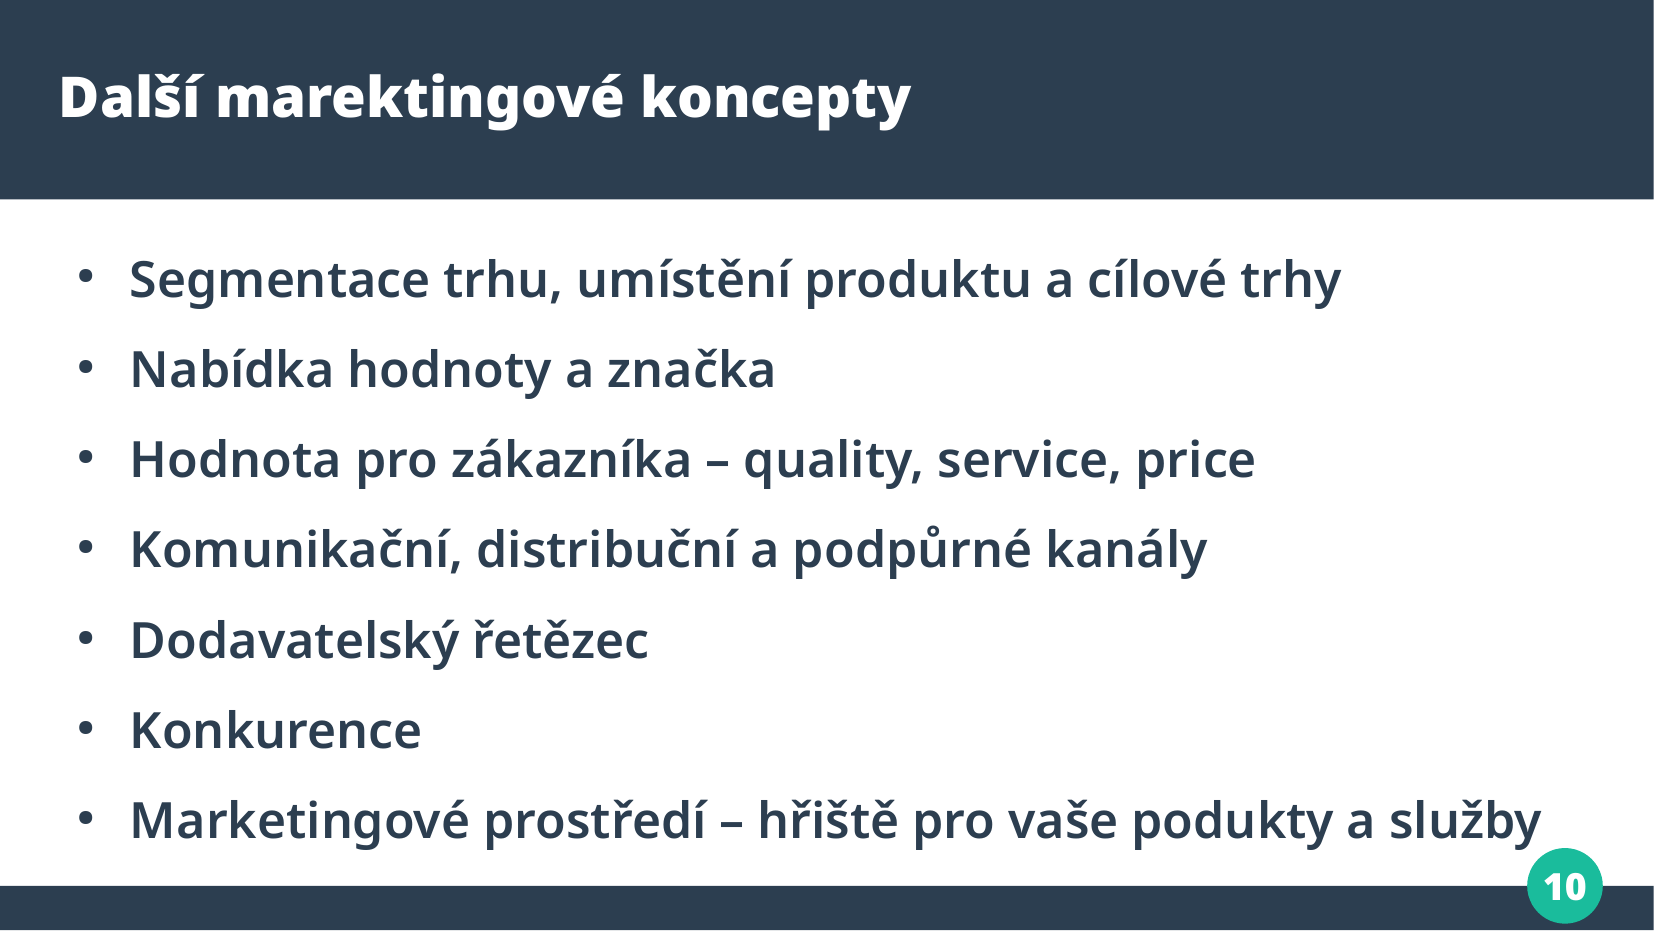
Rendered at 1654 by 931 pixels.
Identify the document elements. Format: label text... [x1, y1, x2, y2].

list Segmentace trhu, umístění produktu a cílové trhy Nabídka hodnoty a značka Hodnota pro zákazníka – quality, service, price Komunikační, distribuční a podpůrné kanály Dodavatelský řetězec Konkurence Marketingové prostředí – hřiště pro vaše podukty a služby [59, 243, 1595, 864]
title Další marektingové koncepty [59, 37, 1595, 155]
